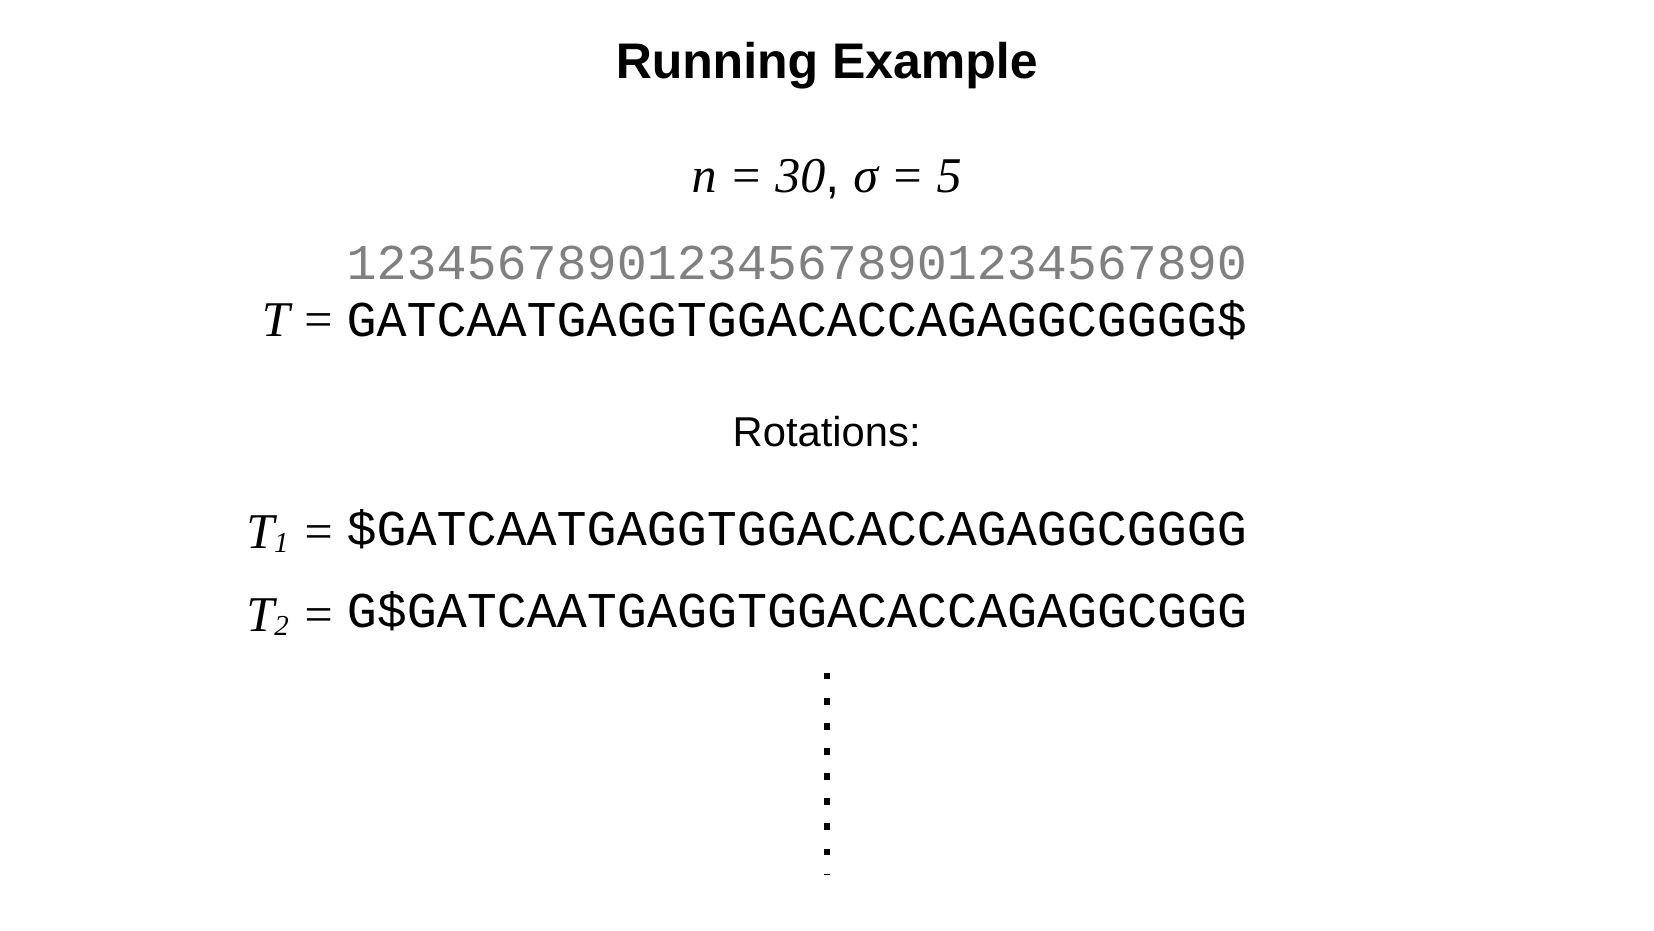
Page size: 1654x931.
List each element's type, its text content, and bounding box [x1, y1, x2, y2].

text_box G$GATCAATGAGGTGGACACCAGAGGCGGG [332, 578, 1262, 651]
text_box T = [200, 284, 350, 355]
text_box n = 30, σ = 5 [472, 139, 1182, 211]
text_box T1 = [200, 496, 331, 567]
text_box T2 = [200, 579, 332, 650]
text_box 123456789012345678901234567890 GATCAATGAGGTGGACACCAGAGGCGGGG$ [331, 230, 1262, 359]
text_box $GATCAATGAGGTGGACACCAGAGGCGGGG [331, 496, 1262, 568]
text_box Running Example [474, 0, 1180, 125]
text_box Rotations: [699, 401, 955, 473]
